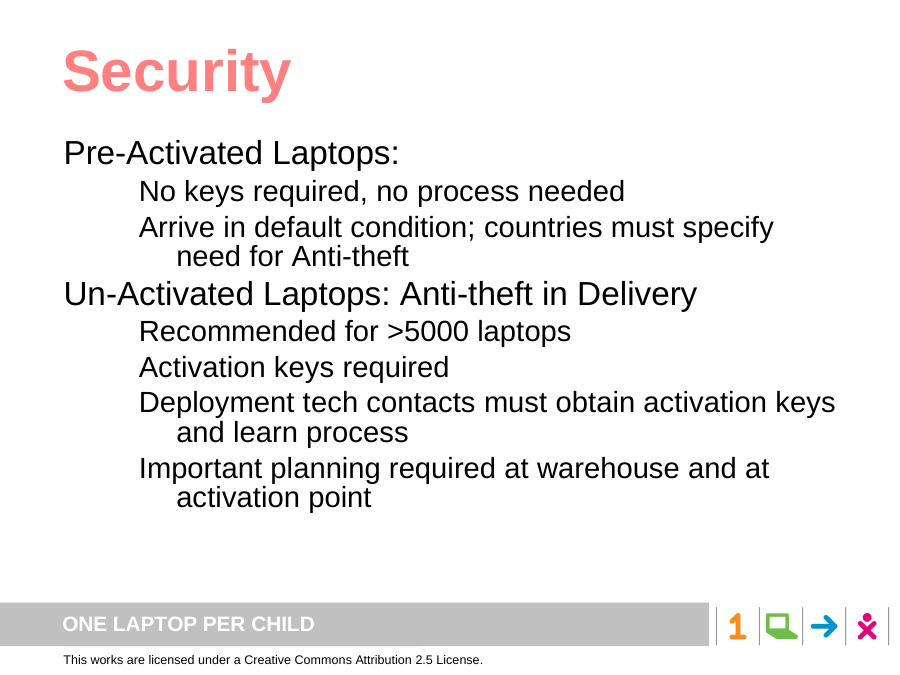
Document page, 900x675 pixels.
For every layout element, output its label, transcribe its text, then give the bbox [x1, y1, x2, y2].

list Pre-Activated Laptops: No keys required, no process needed Arrive in default condition; countries must specify need for Anti-theft Un-Activated Laptops: Anti-theft in Delivery Recommended for >5000 laptops Activation keys required Deployment tech contacts must obtain activation keys and learn process Important planning required at warehouse and at activation point [57, 138, 840, 604]
picture [709, 598, 898, 655]
title Security [62, 20, 843, 118]
